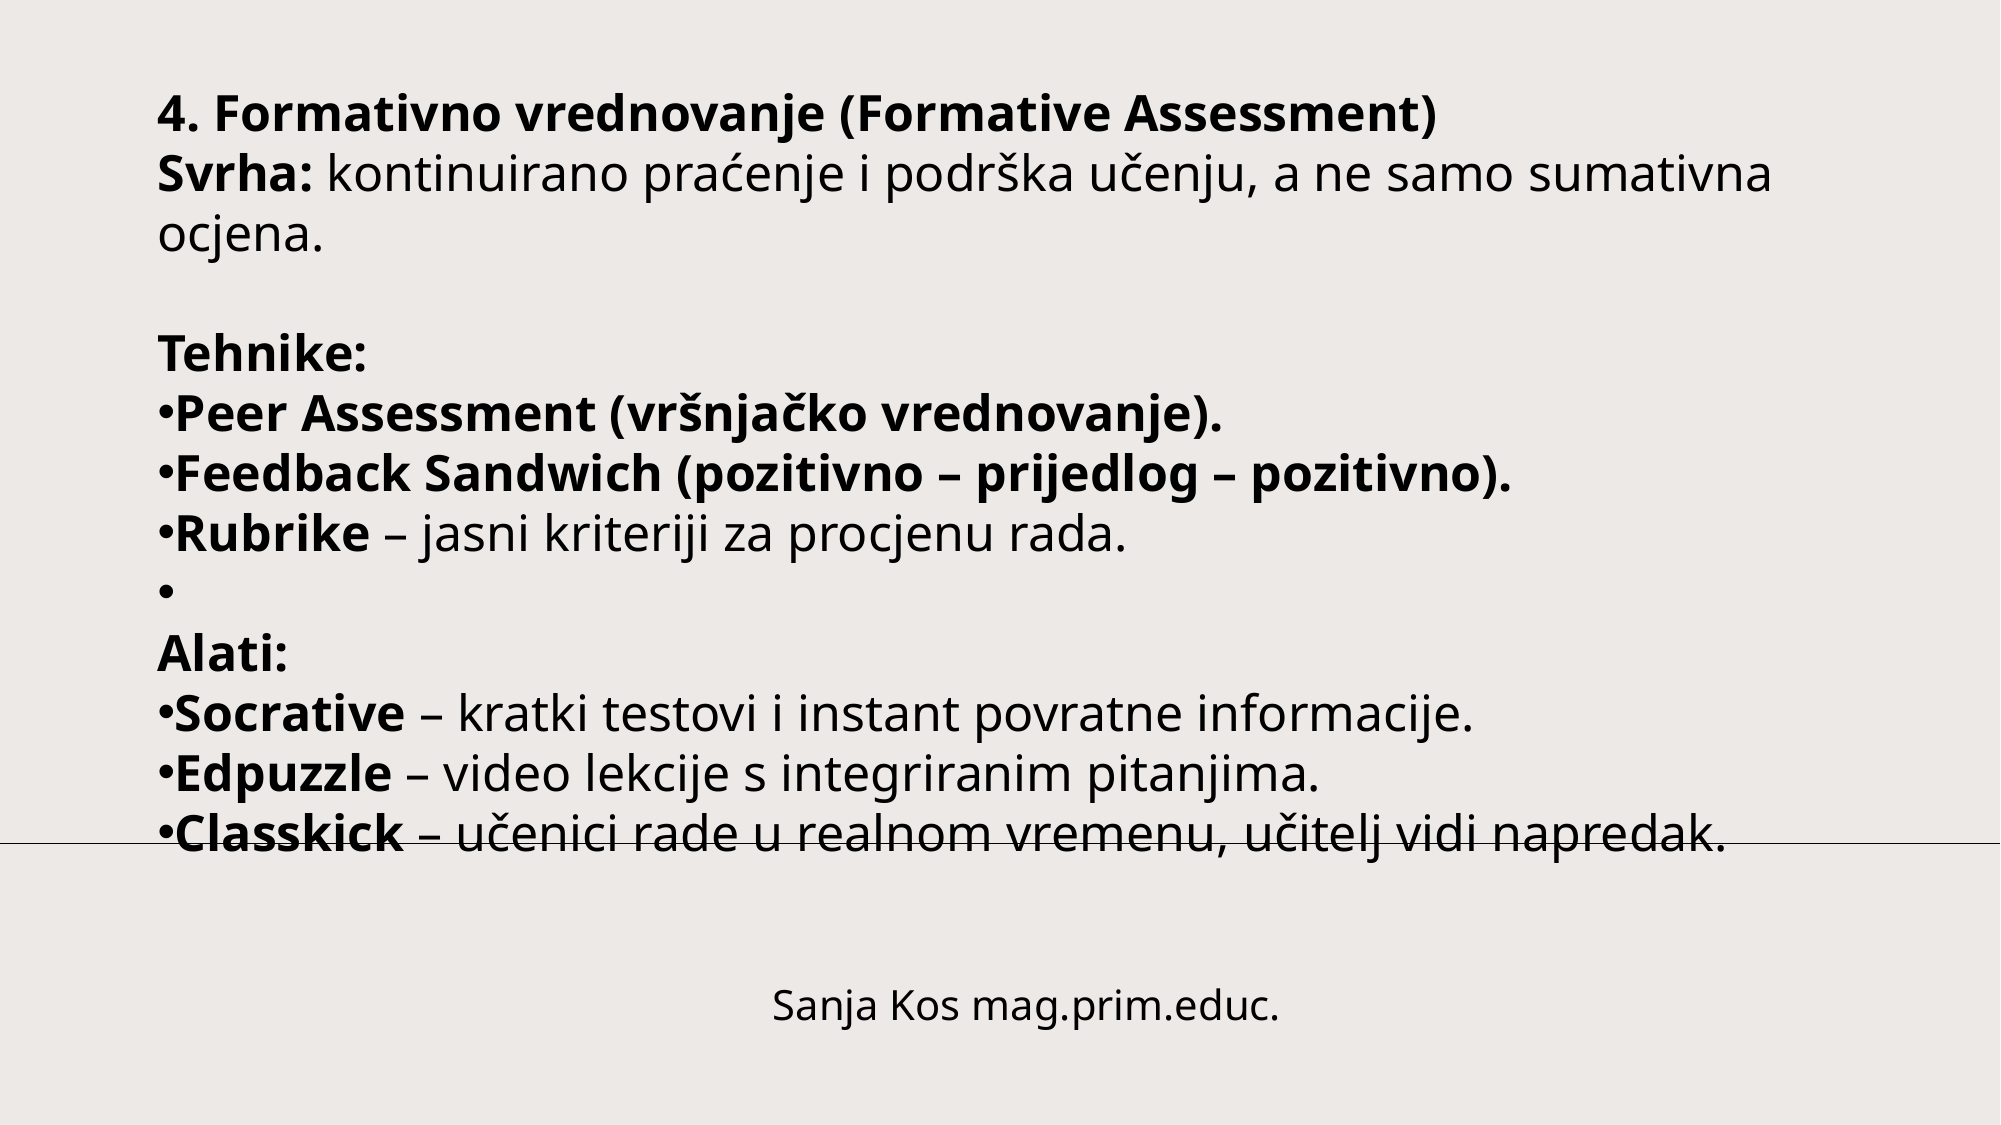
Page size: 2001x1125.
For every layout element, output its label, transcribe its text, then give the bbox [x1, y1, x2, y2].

text_box 4. Formativno vrednovanje (Formative Assessment) Svrha: kontinuirano praćenje i podrška učenju, a ne samo sumativna ocjena. Tehnike: Peer Assessment (vršnjačko vrednovanje). Feedback Sandwich (pozitivno – prijedlog – pozitivno). Rubrike – jasni kriteriji za procjenu rada. Alati: Socrative – kratki testovi i instant povratne informacije. Edpuzzle – video lekcije s integriranim pitanjima. Classkick – učenici rade u realnom vremenu, učitelj vidi napredak. [142, 73, 1859, 816]
subtitle Sanja Kos mag.prim.educ. [721, 951, 1333, 1052]
